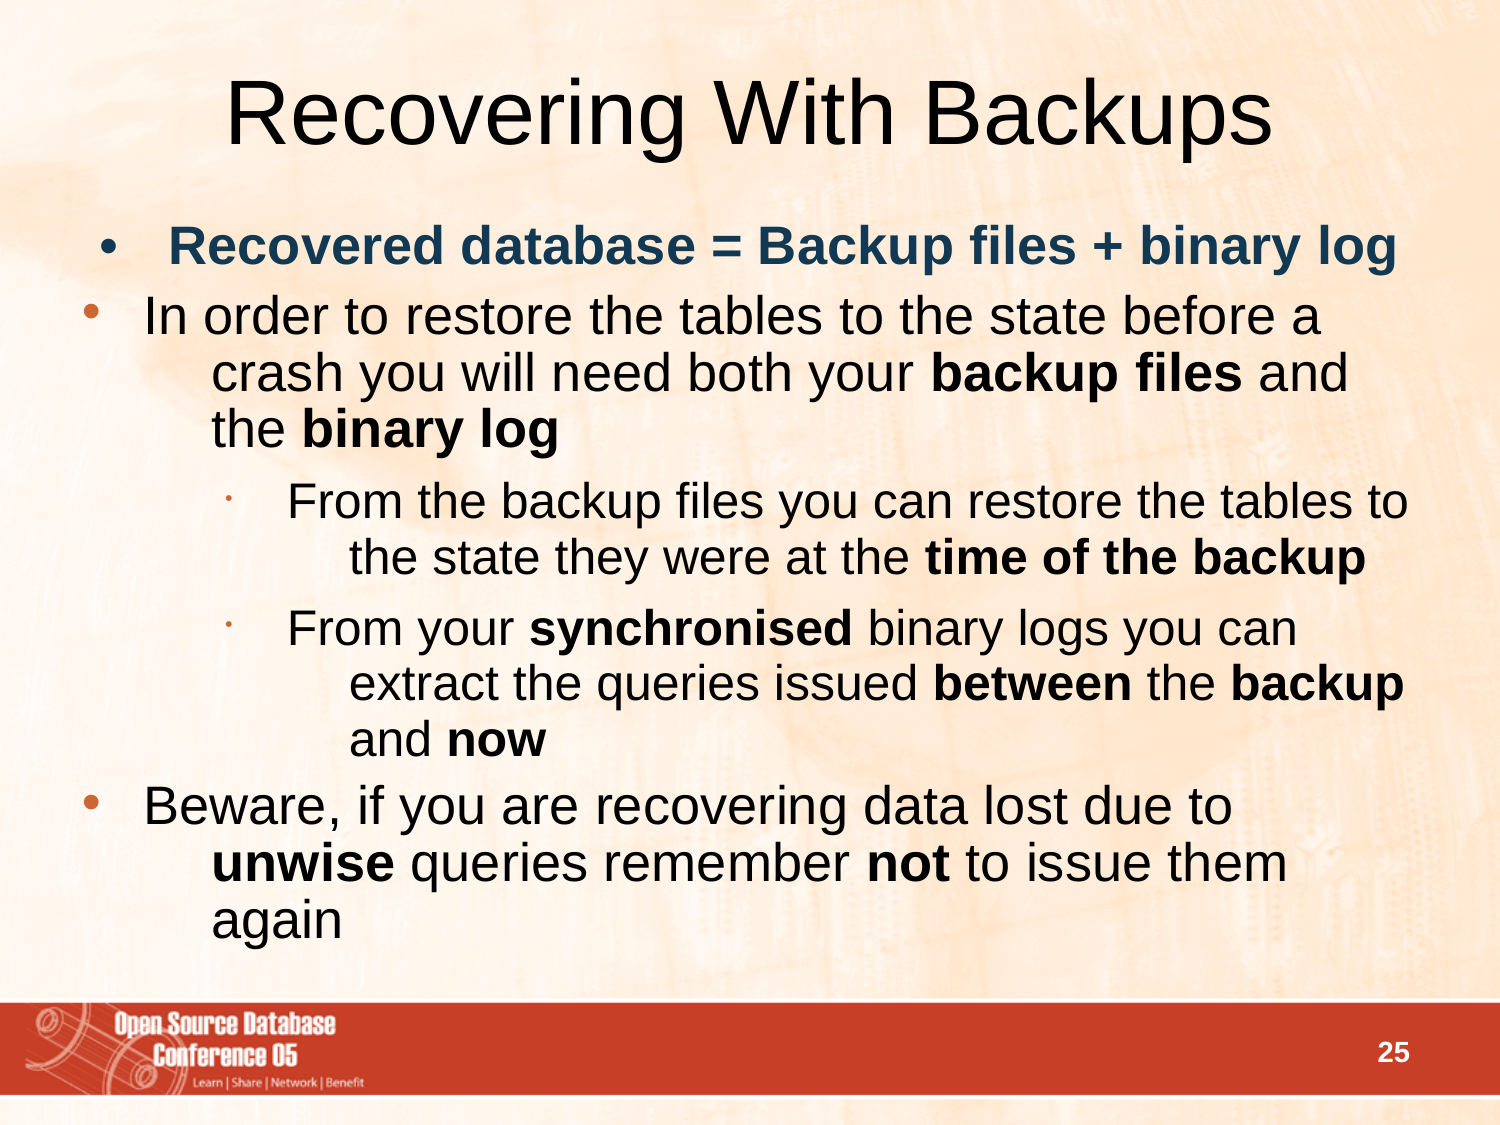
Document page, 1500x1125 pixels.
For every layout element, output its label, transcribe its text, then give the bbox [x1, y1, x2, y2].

title Recovering With Backups [75, 18, 1426, 207]
picture [0, 0, 1500, 1125]
list Recovered database = Backup files + binary log In order to restore the tables to the state before a crash you will need both your backup files and the binary log From the backup files you can restore the tables to the state they were at the time of the backup From your synchronised binary logs you can extract the queries issued between the backup and now Beware, if you are recovering data lost due to unwise queries remember not to issue them again [75, 220, 1426, 977]
